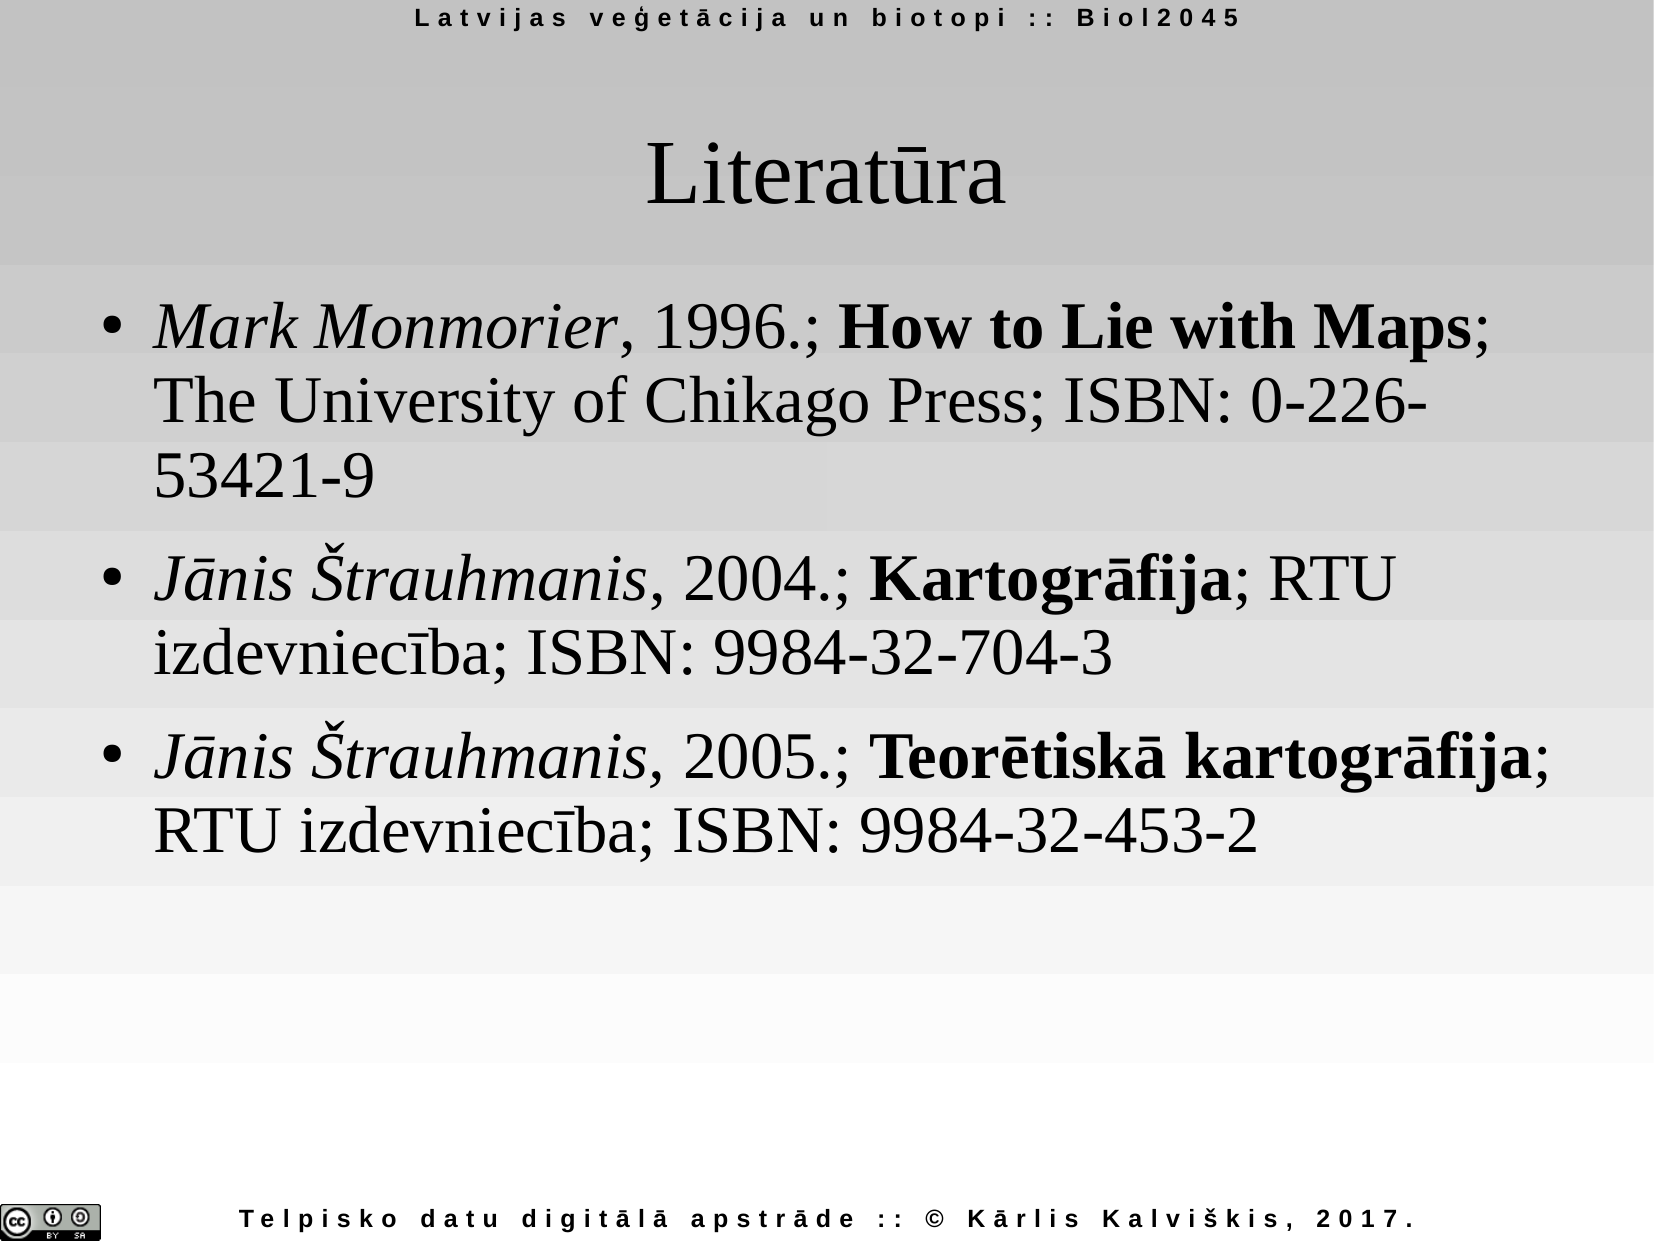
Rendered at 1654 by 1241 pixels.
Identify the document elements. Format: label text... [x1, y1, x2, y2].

picture [0, 0, 1654, 1241]
list Mark Monmorier, 1996.; How to Lie with Maps; The University of Chikago Press; ISBN: 0-226-53421-9 Jānis Štrauhmanis, 2004.; Kartogrāfija; RTU izdevniecība; ISBN: 9984-32-704-3 Jānis Štrauhmanis, 2005.; Teorētiskā kartogrāfija; RTU izdevniecība; ISBN: 9984-32-453-2 [82, 289, 1571, 1113]
title Literatūra [29, 49, 1625, 296]
